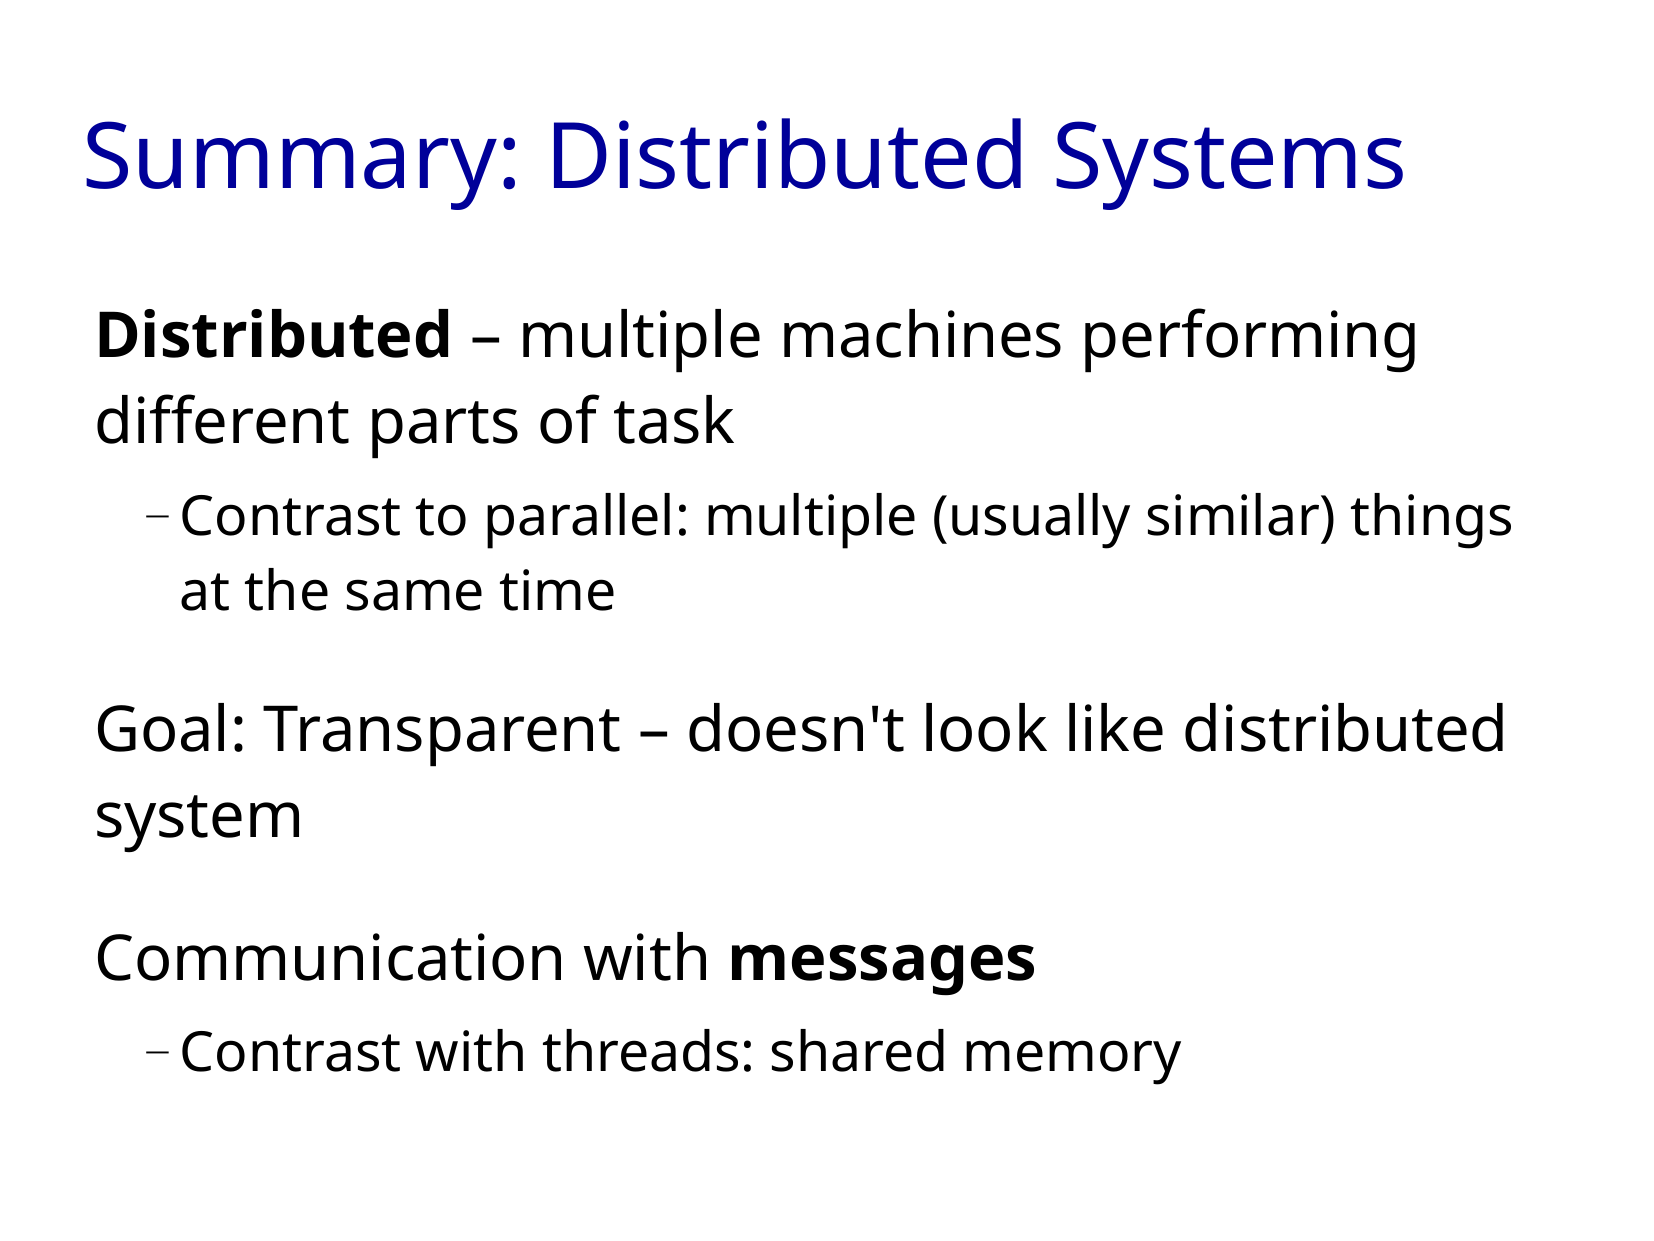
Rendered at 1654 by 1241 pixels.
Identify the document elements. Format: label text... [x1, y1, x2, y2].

list Distributed – multiple machines performing different parts of task Contrast to parallel: multiple (usually similar) things at the same time Goal: Transparent – doesn't look like distributed system Communication with messages Contrast with threads: shared memory [60, 290, 1571, 1096]
title Summary: Distributed Systems [82, 49, 1571, 257]
